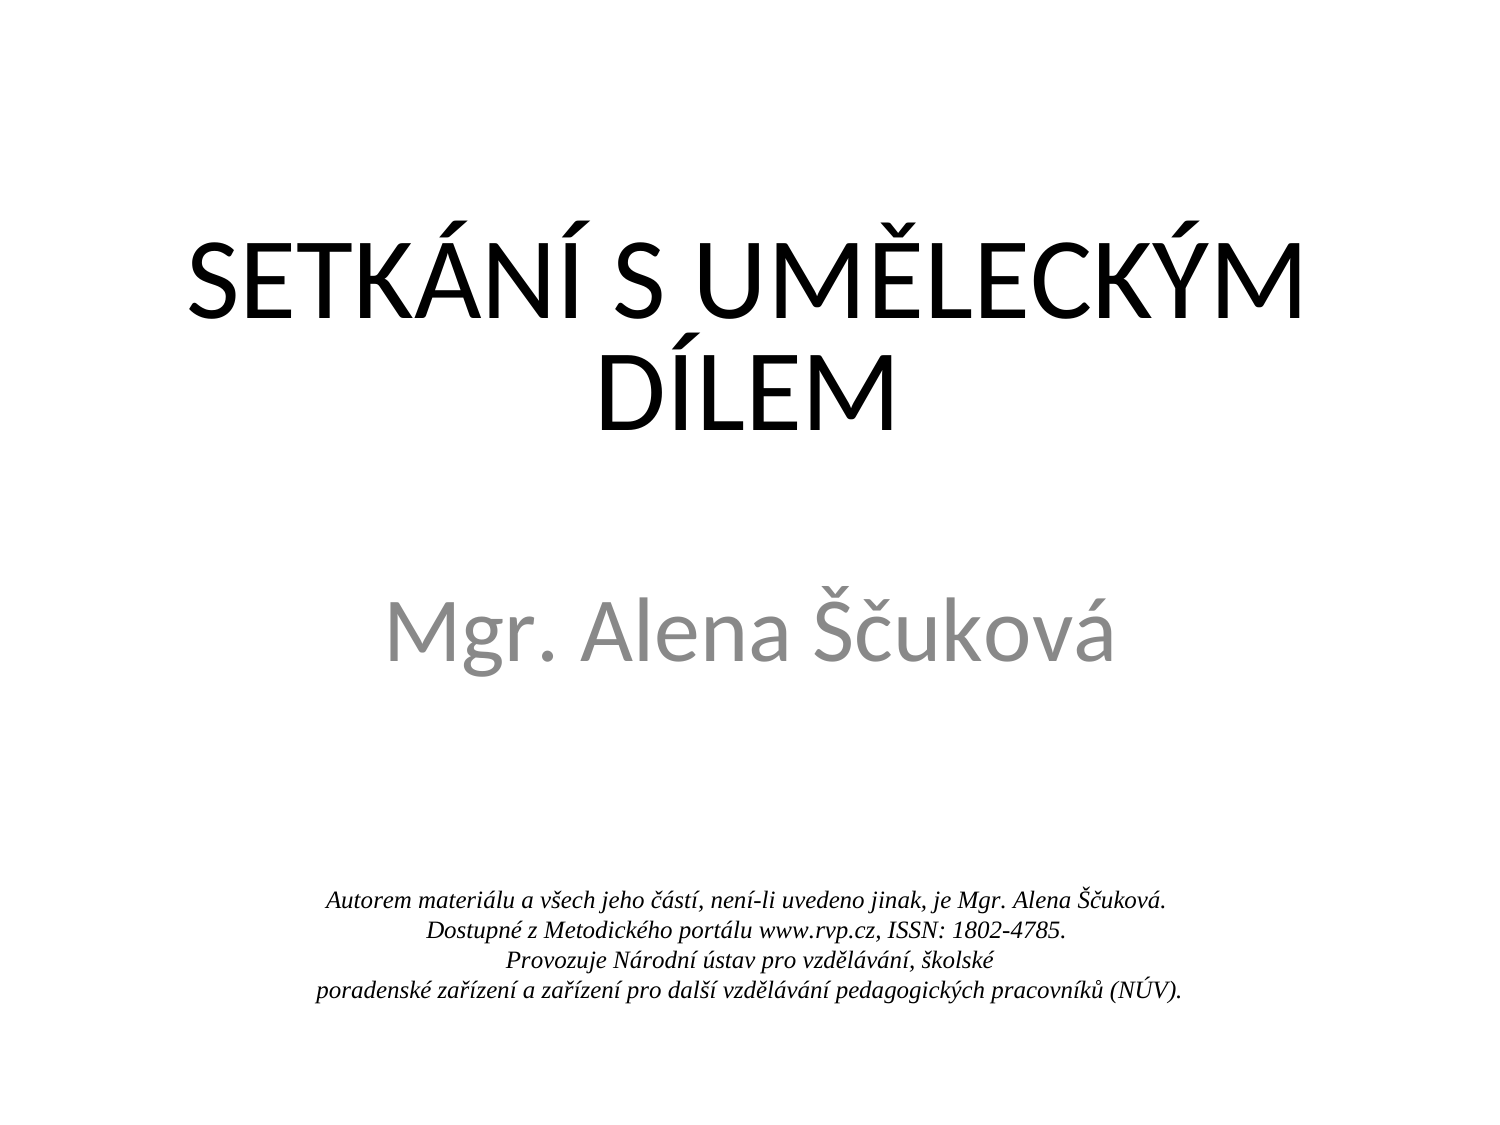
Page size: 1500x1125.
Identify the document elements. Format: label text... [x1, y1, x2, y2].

text_box SETKÁNÍ S UMĚLECKÝM DÍLEM [110, 220, 1386, 462]
text_box Autorem materiálu a všech jeho částí, není-li uvedeno jinak, je Mgr. Alena Ščuková. Dostupné z Metodického portálu www.rvp.cz, ISSN: 1802-4785. Provozuje Národní ústav pro vzdělávání, školské poradenské zařízení a zařízení pro další vzdělávání pedagogických pracovníků (NÚV). [53, 875, 1447, 1011]
text_box Mgr. Alena Ščuková [225, 562, 1276, 850]
